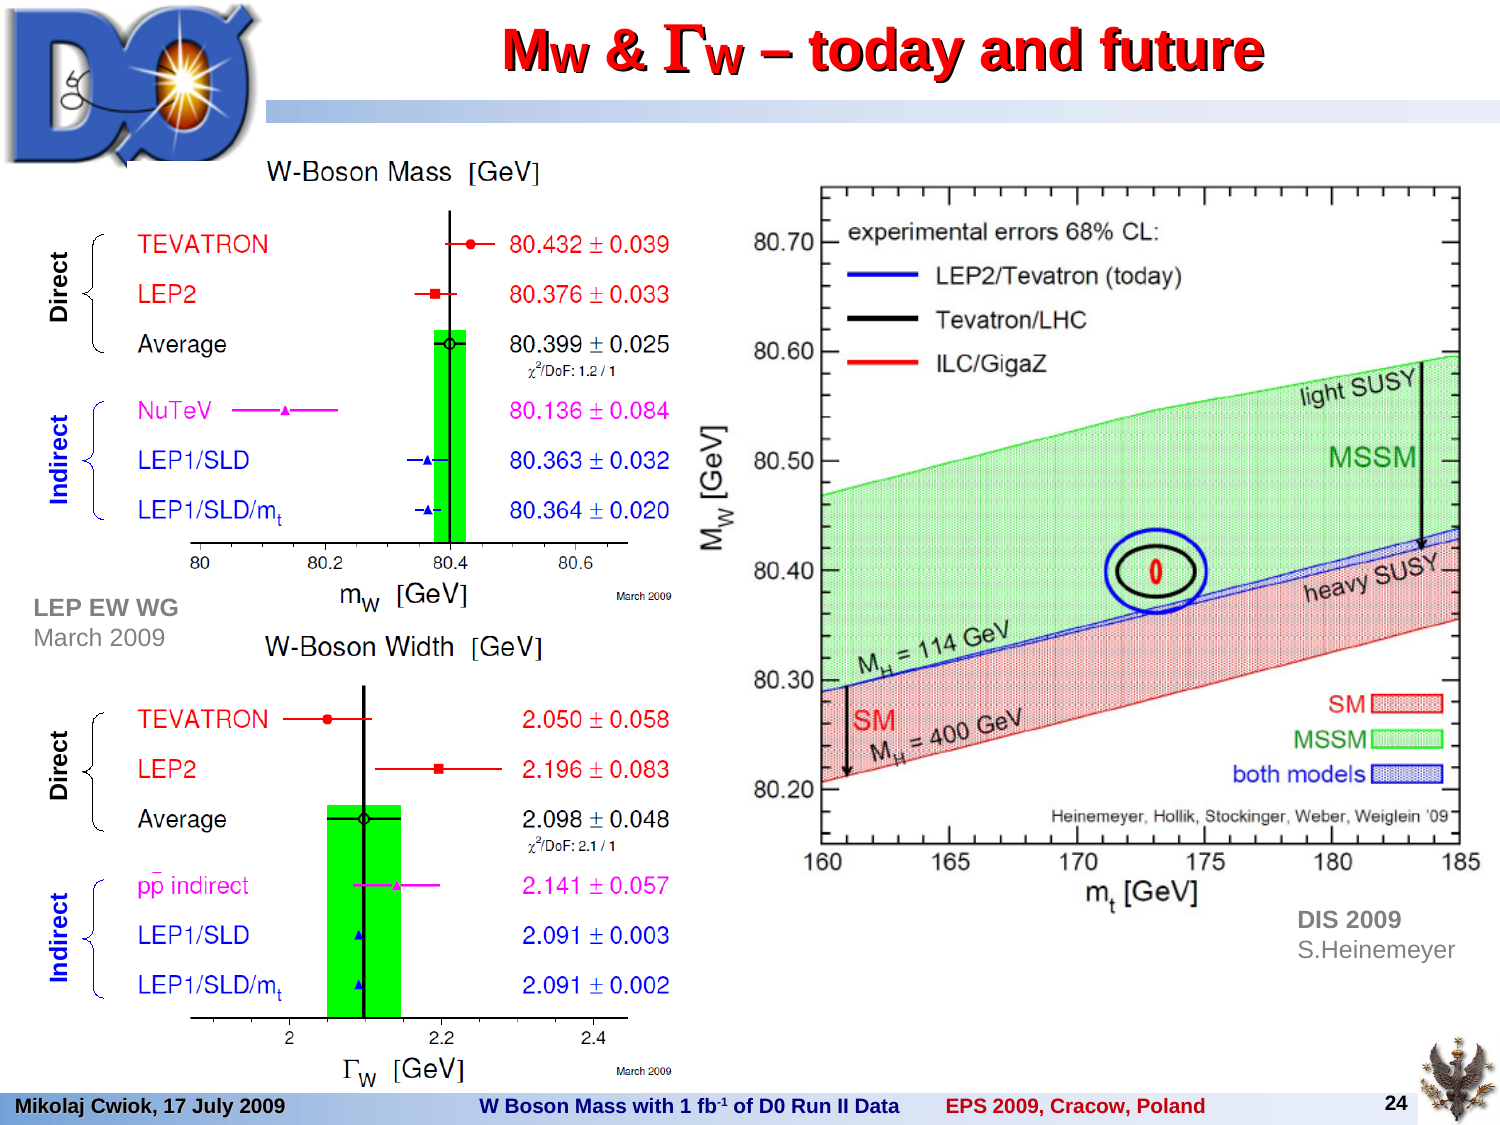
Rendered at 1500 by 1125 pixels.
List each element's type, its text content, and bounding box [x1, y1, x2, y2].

picture [0, 0, 1500, 612]
text_box Indirect [34, 400, 80, 521]
picture [127, 636, 678, 1087]
text_box Direct [34, 716, 80, 817]
text_box LEP EW WG March 2009 [18, 583, 195, 659]
text_box Indirect [34, 878, 80, 999]
text_box Direct [34, 237, 80, 339]
picture [0, 1034, 1500, 1125]
title MW & GW – today and future [266, 3, 1500, 97]
text_box DIS 2009 S.Heinemeyer [1282, 896, 1471, 972]
picture [696, 167, 1489, 918]
